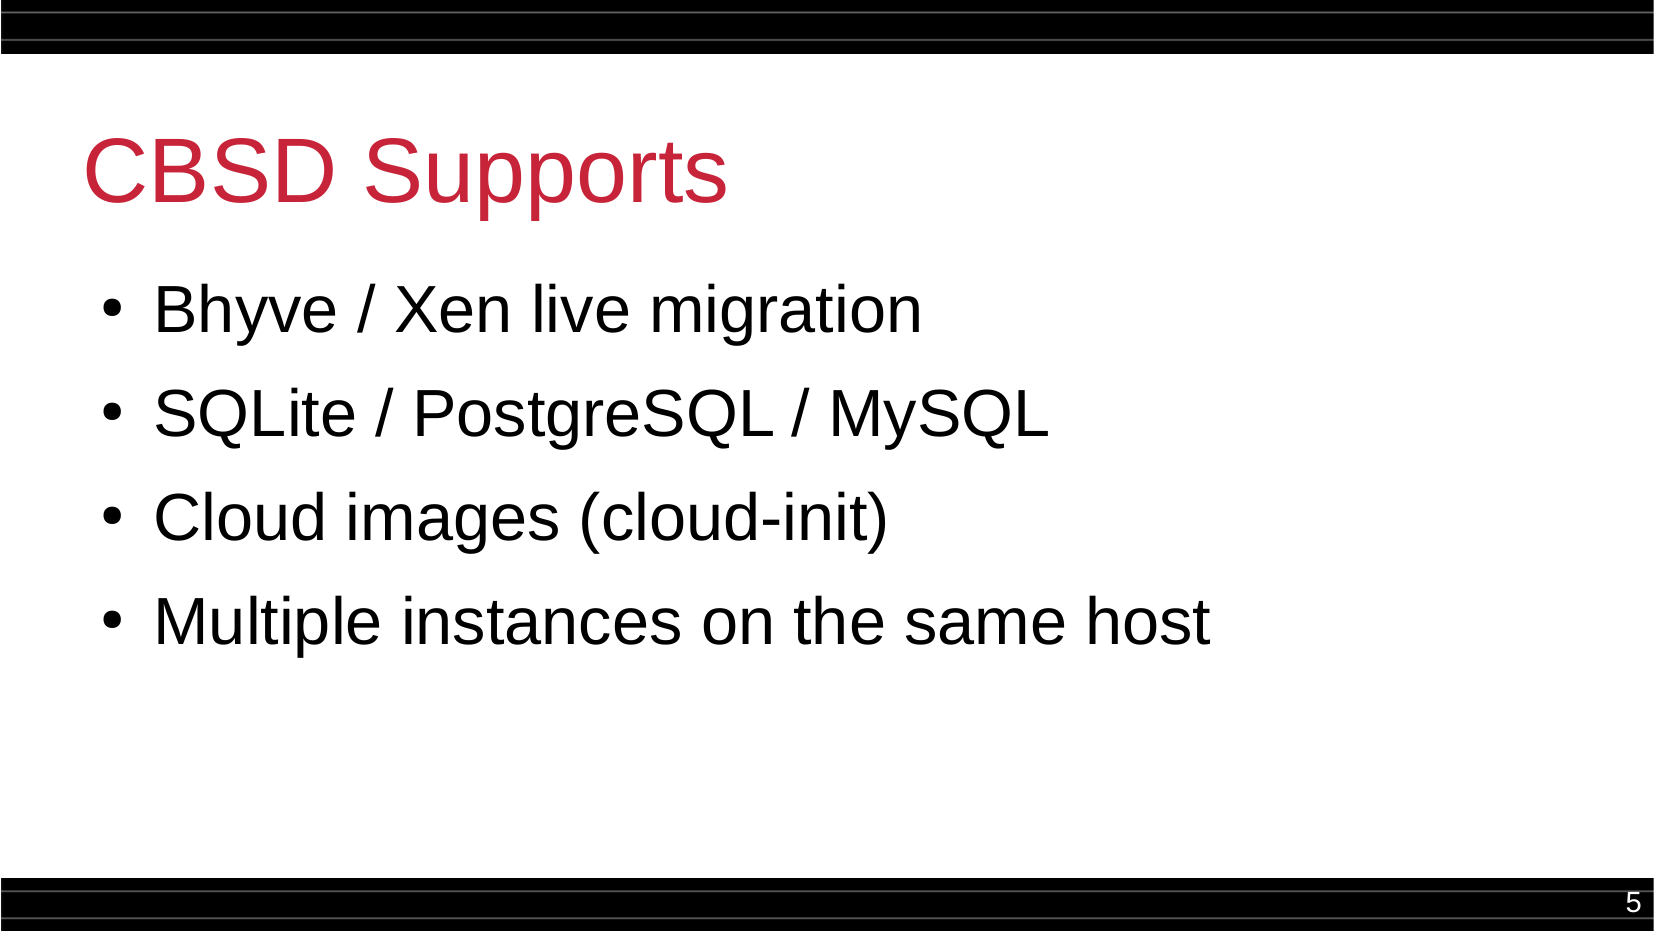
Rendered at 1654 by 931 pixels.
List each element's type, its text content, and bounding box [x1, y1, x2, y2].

picture [1, 878, 1654, 931]
list Bhyve / Xen live migration SQLite / PostgreSQL / MySQL Cloud images (cloud-init) Multiple instances on the same host [82, 271, 1571, 851]
picture [1, 0, 1654, 54]
title CBSD Supports [82, 92, 1571, 249]
